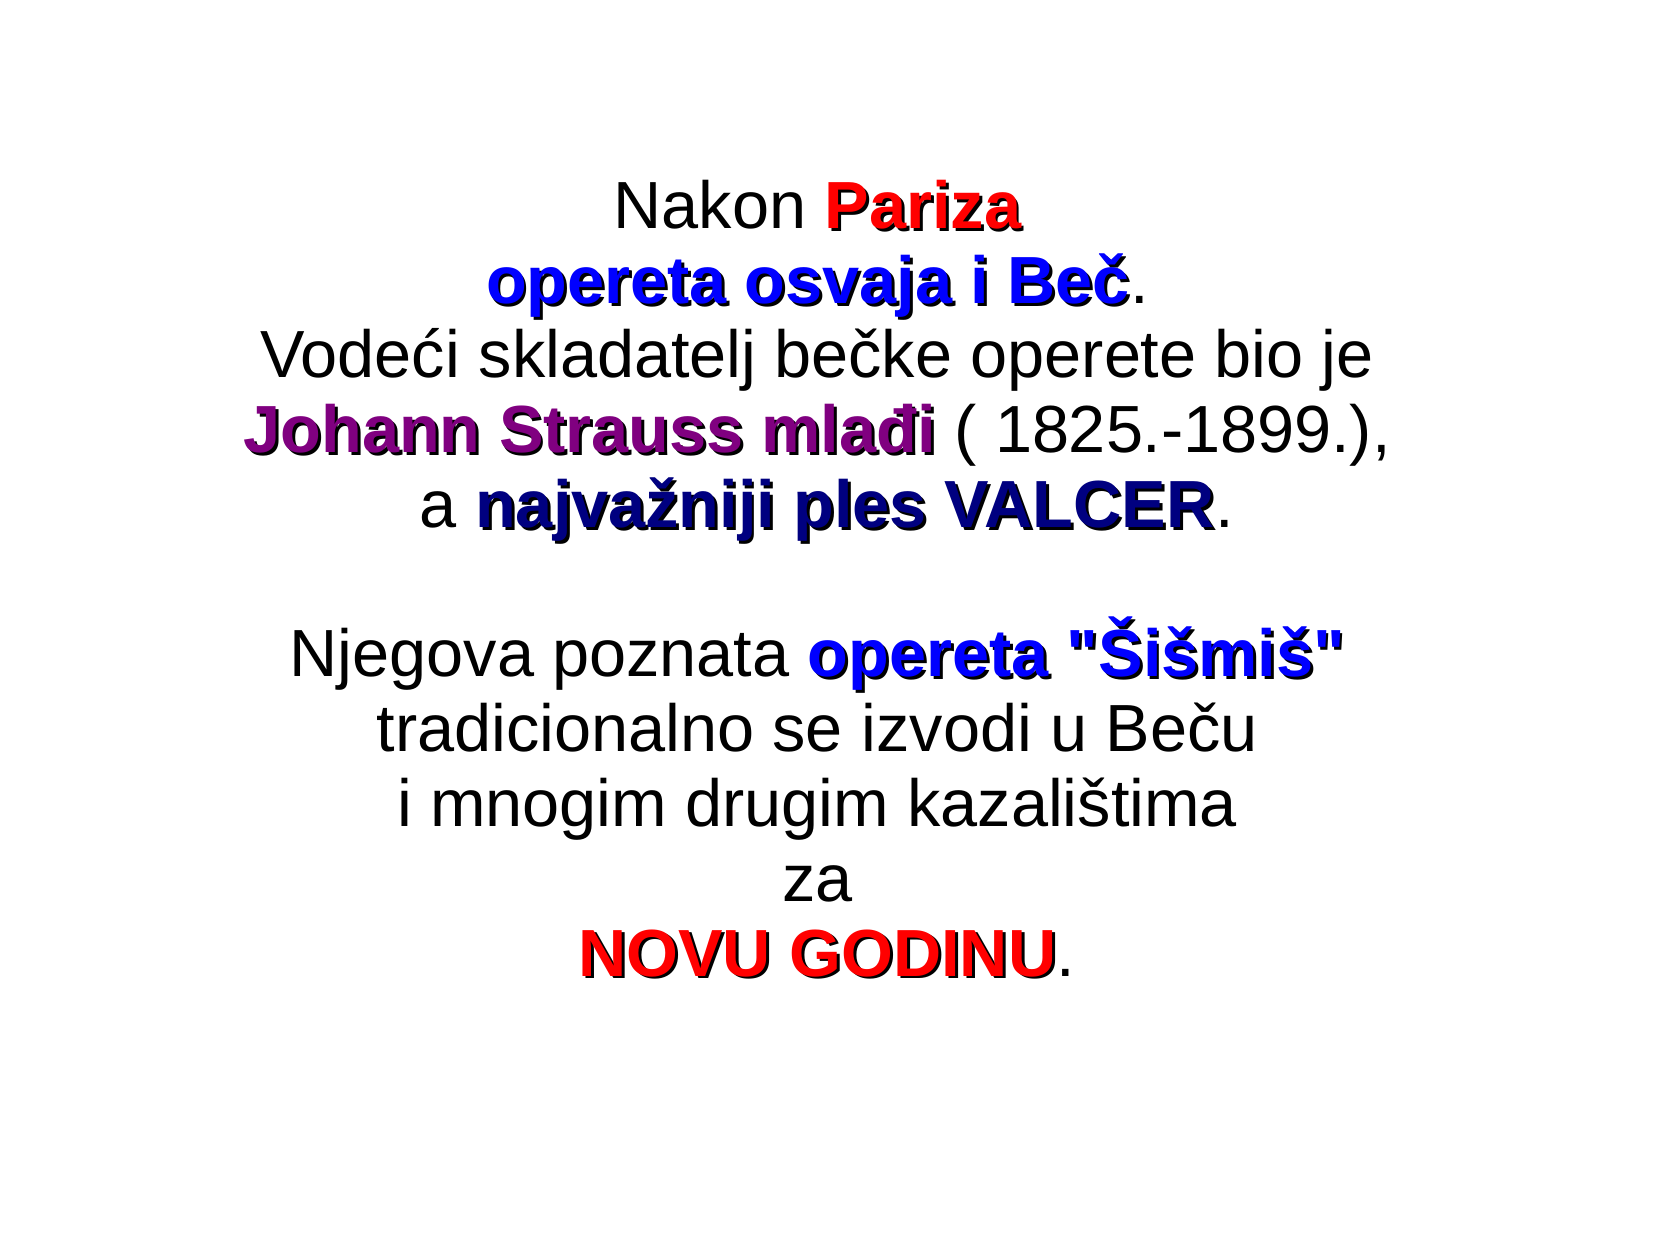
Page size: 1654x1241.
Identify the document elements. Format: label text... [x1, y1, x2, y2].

subtitle Nakon Pariza opereta osvaja i Beč. Vodeći skladatelj bečke operete bio je Johann Strauss mlađi ( 1825.-1899.), a najvažniji ples VALCER. Njegova poznata opereta "Šišmiš" tradicionalno se izvodi u Beču i mnogim drugim kazalištima za NOVU GODINU. [82, 49, 1571, 1109]
